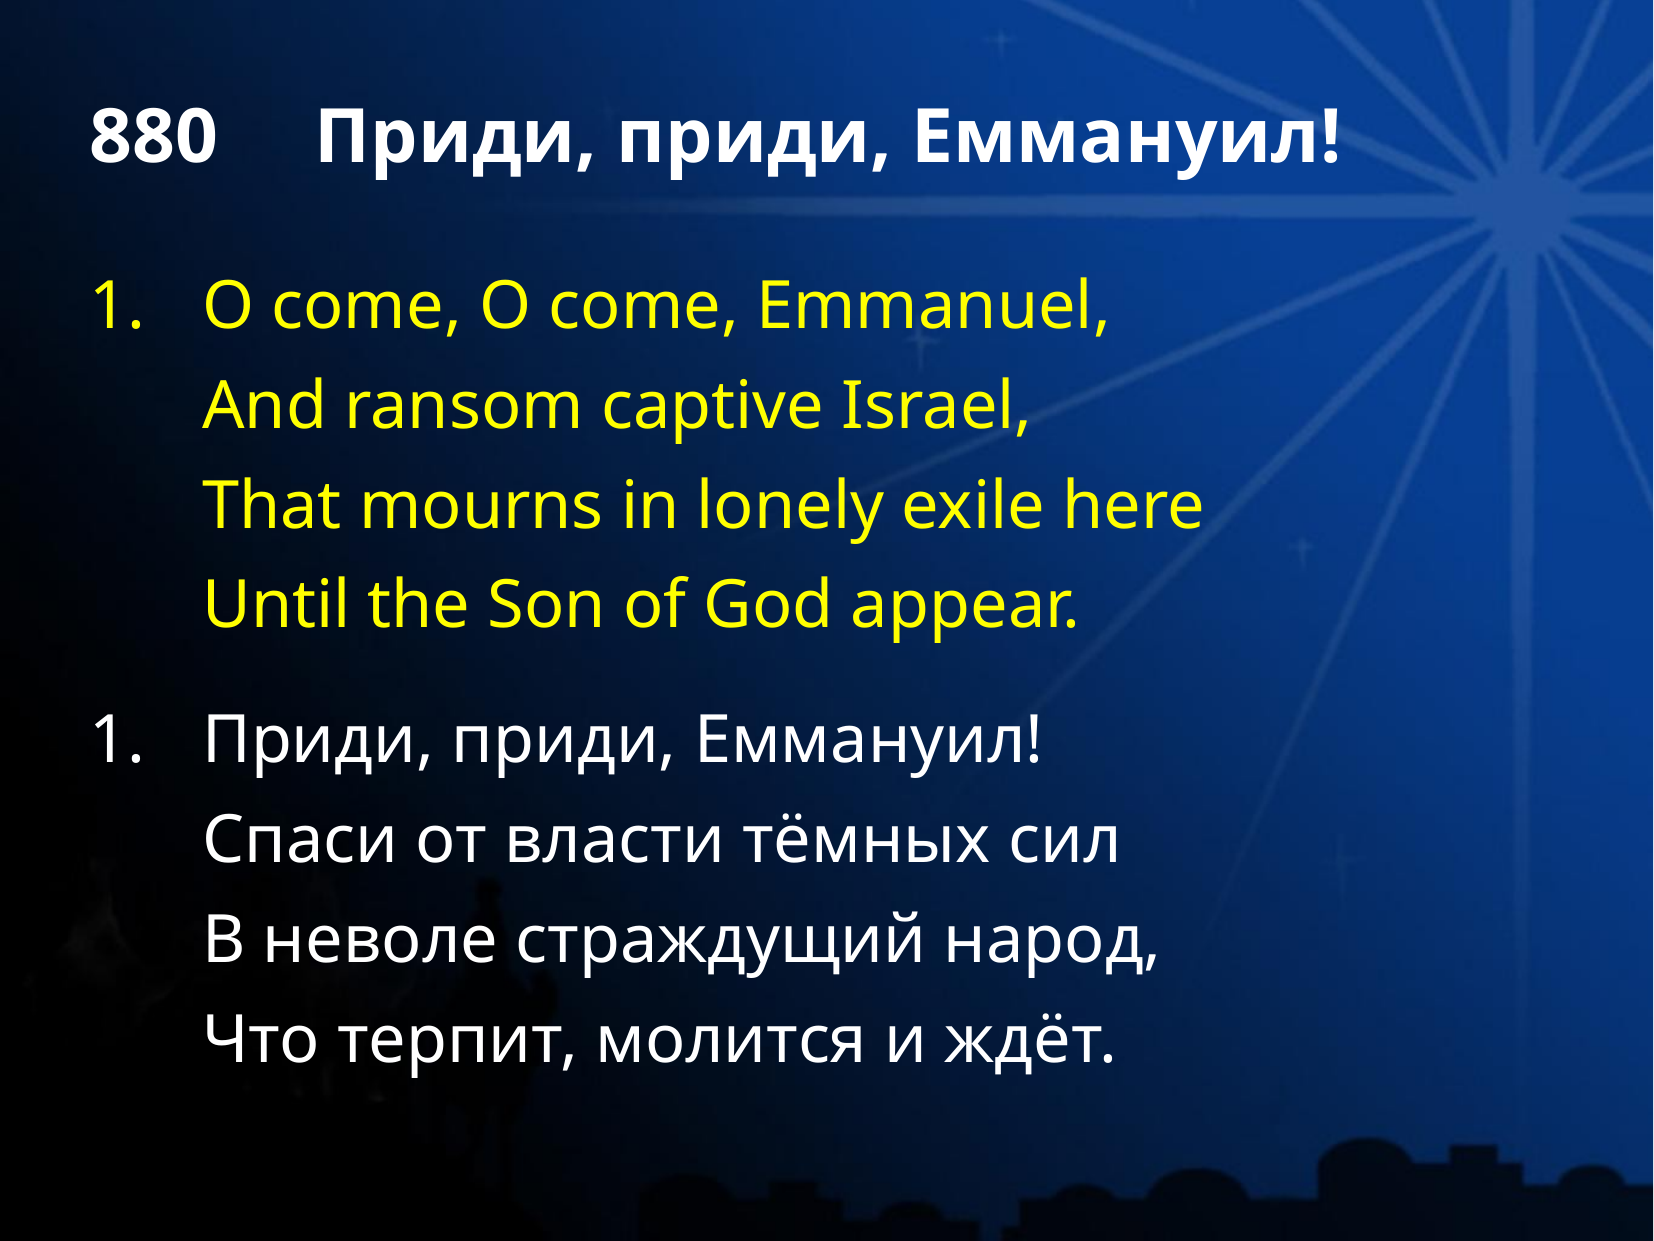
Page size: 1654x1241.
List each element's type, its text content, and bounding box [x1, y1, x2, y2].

text_box 1. O come, O come, Emmanuel, And ransom captive Israel, That mourns in lonely exile here Until the Son of God appear. [75, 188, 1576, 638]
text_box 1. Приди, приди, Еммануил! Спаси от власти тёмных сил В неволе страждущий народ, Что терпит, молится и ждёт. [75, 675, 1576, 1163]
text_box 880 Приди, приди, Еммануил! [75, 75, 1576, 188]
picture [0, 0, 1654, 1241]
